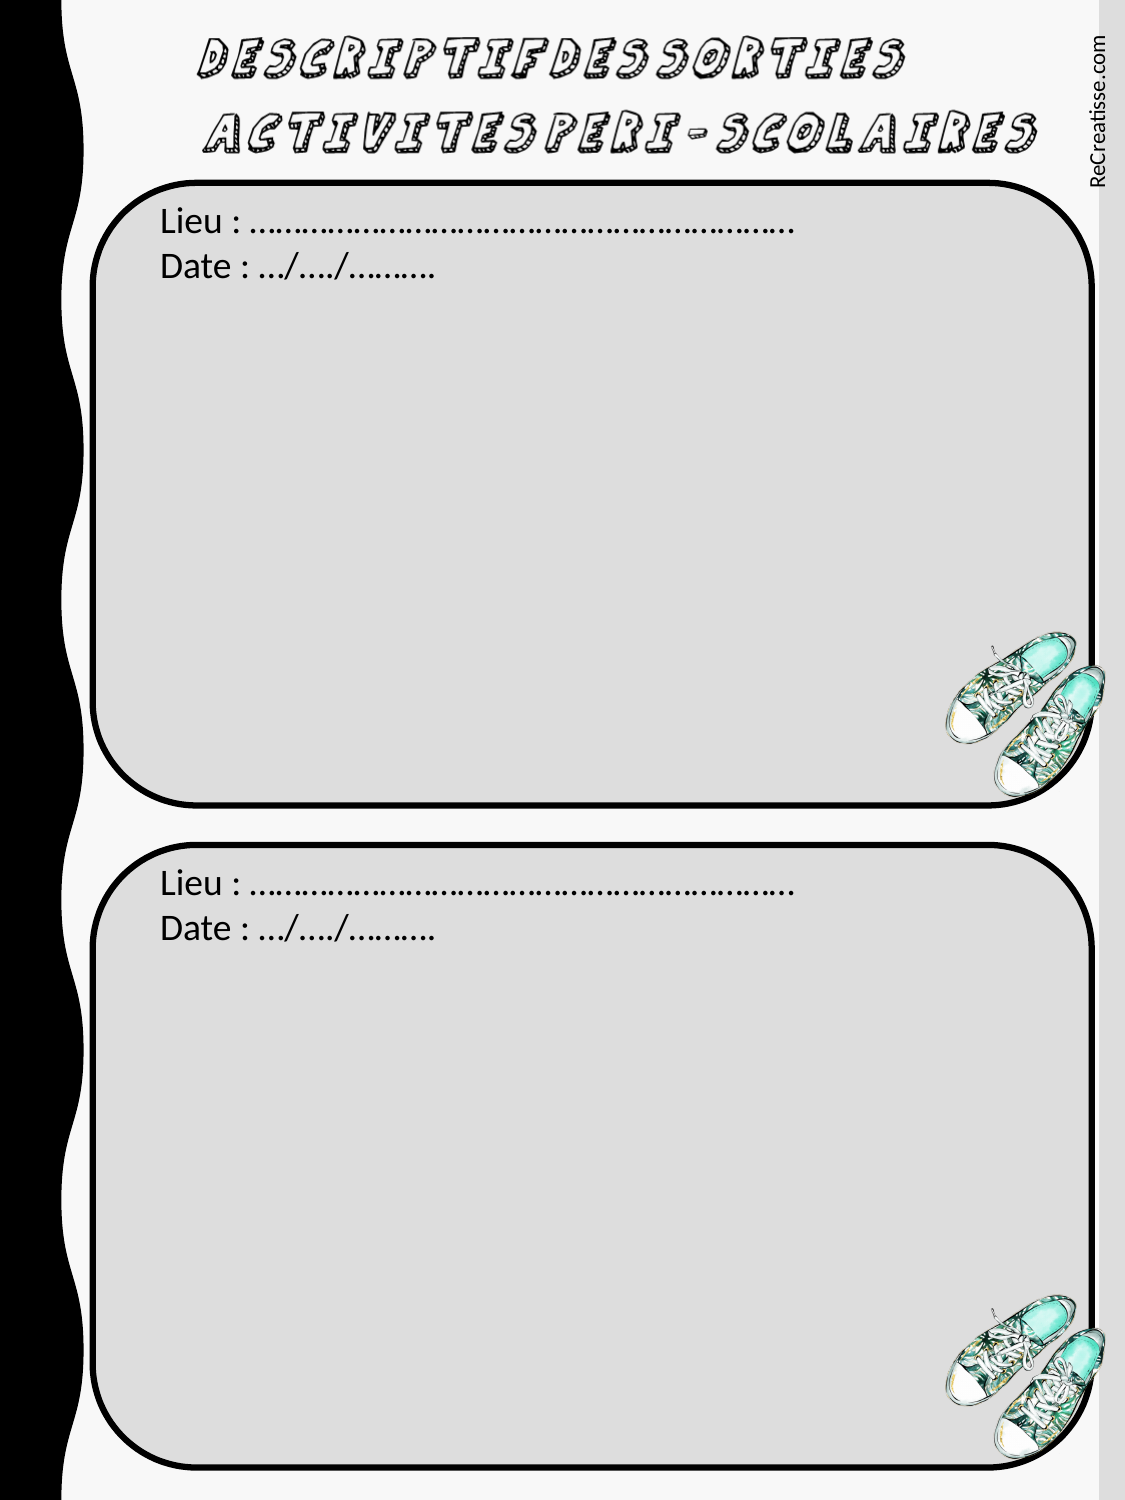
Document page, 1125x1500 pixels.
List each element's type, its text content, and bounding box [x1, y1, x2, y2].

text_box [92, 196, 1092, 806]
text_box Lieu : ……………………………………………………… Date : …/…./………. [145, 851, 811, 956]
picture [923, 1263, 1125, 1483]
picture [154, 0, 1092, 204]
text_box Lieu : ……………………………………………………… Date : …/…./………. [145, 189, 811, 294]
text_box [92, 844, 1092, 1468]
picture [923, 601, 1125, 821]
text_box ReCreatisse.com [1092, 20, 1117, 204]
